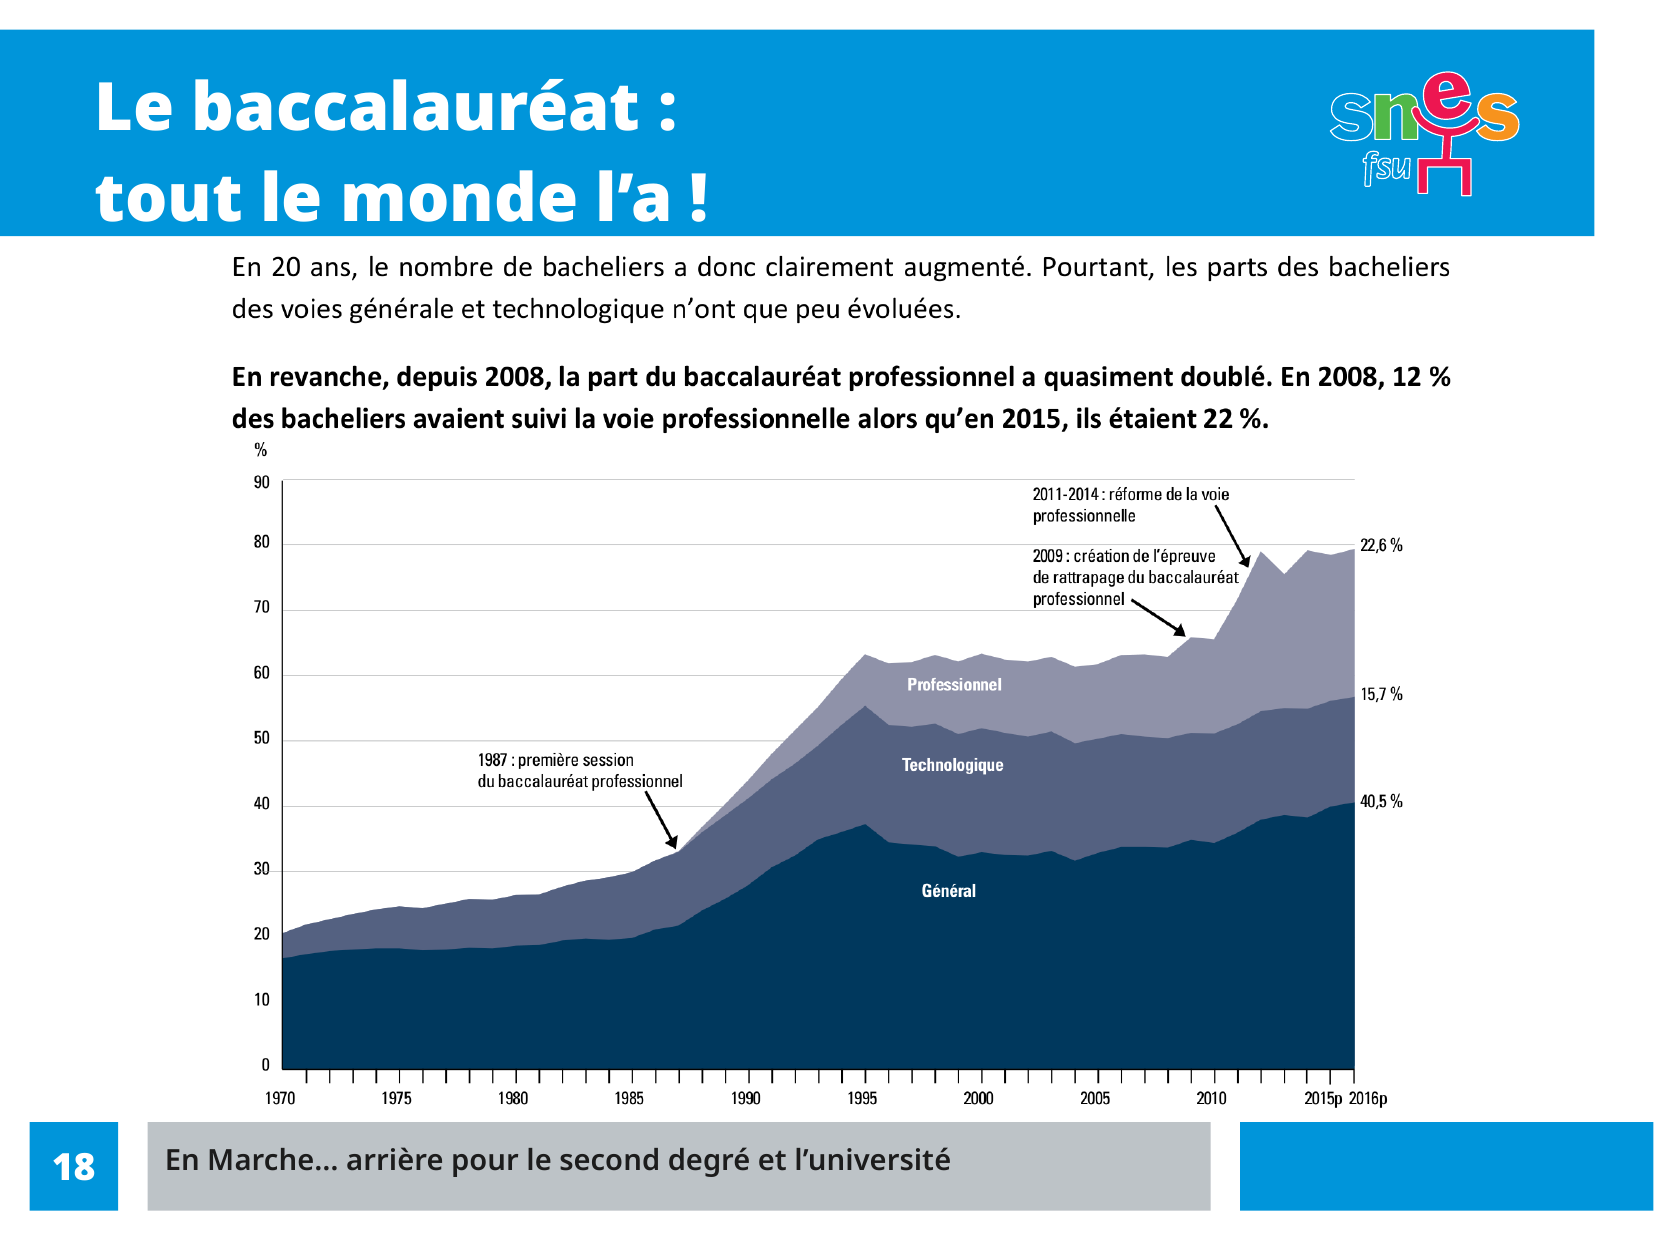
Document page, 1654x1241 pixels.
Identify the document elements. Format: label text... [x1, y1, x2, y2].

title Le baccalauréat : tout le monde l’a ! [59, 59, 1595, 207]
picture [192, 243, 1489, 1116]
list En Marche… arrière pour le second degré et l’université [164, 1139, 1183, 1217]
